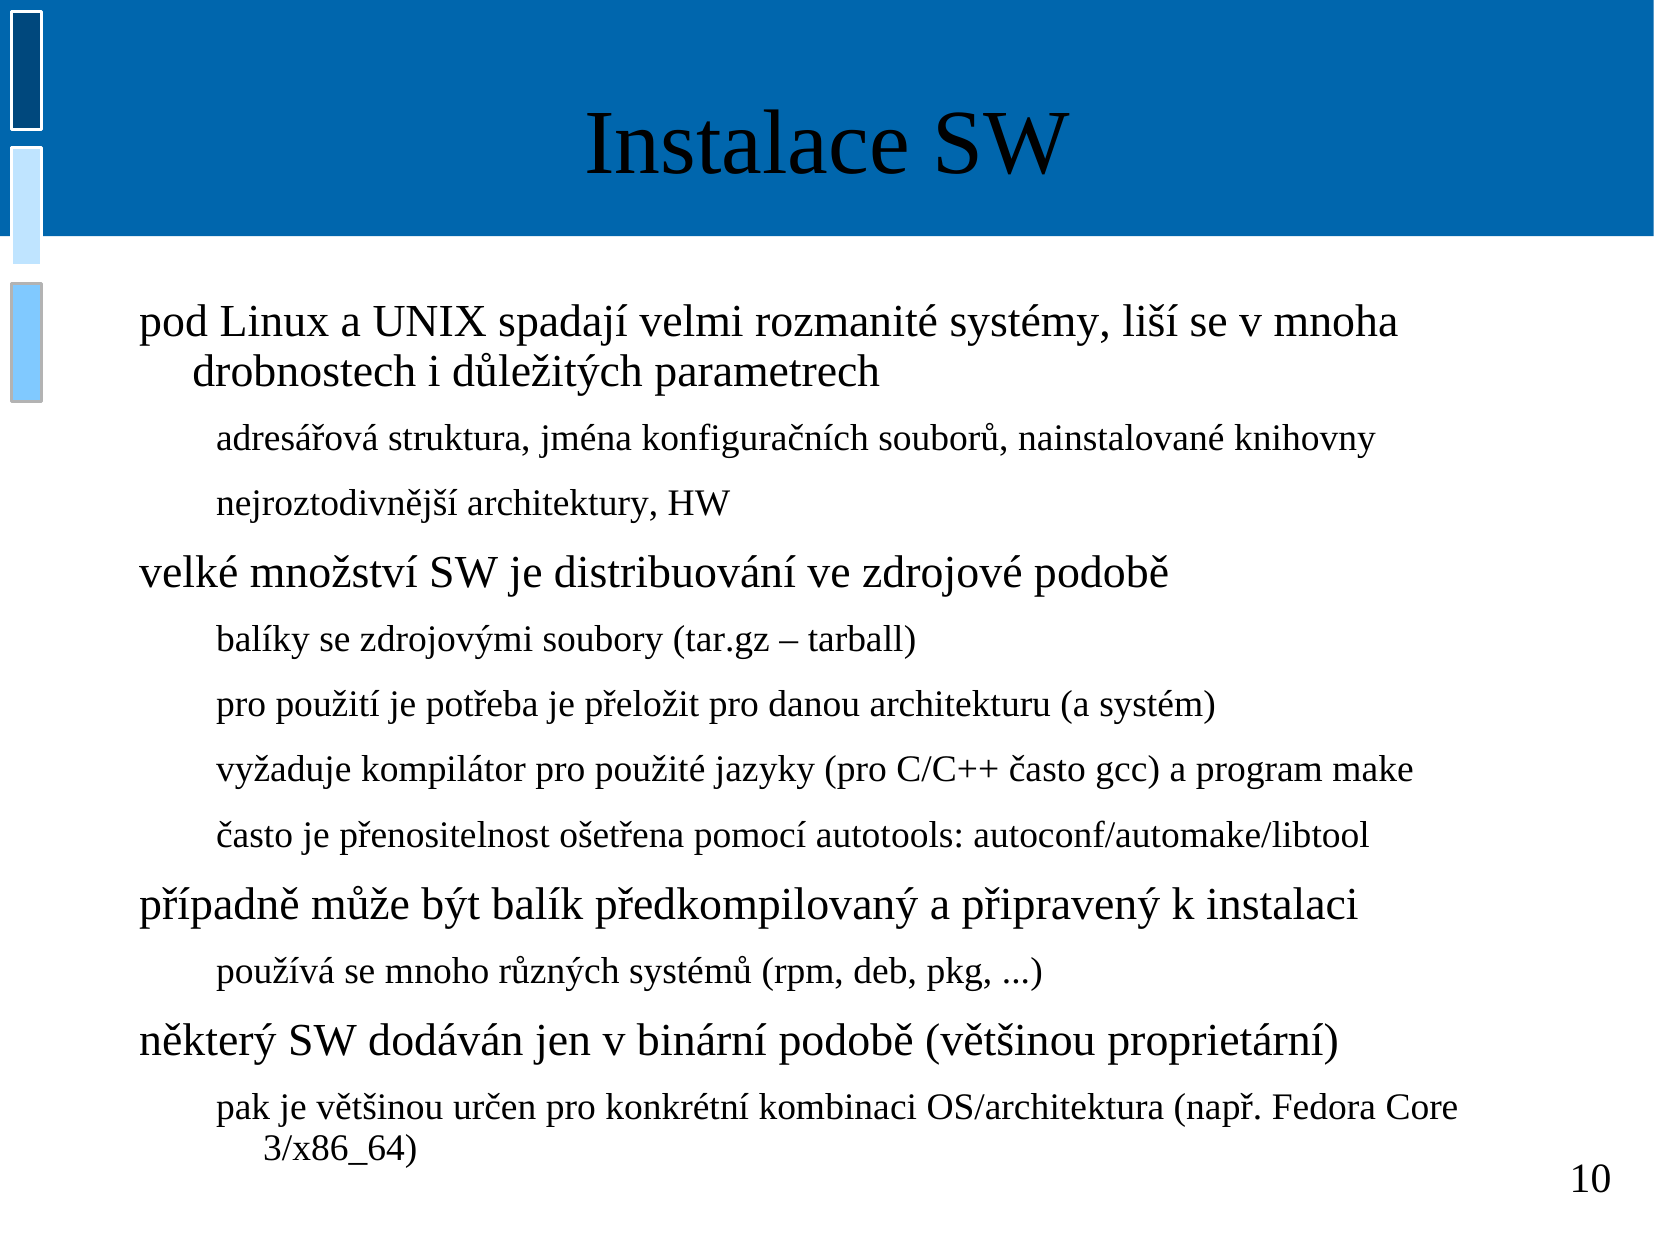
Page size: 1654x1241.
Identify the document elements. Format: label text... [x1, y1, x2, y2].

title Instalace SW [121, 49, 1534, 237]
list pod Linux a UNIX spadají velmi rozmanité systémy, liší se v mnoha drobnostech i důležitých parametrech adresářová struktura, jména konfiguračních souborů, nainstalované knihovny nejroztodivnější architektury, HW velké množství SW je distribuování ve zdrojové podobě balíky se zdrojovými soubory (tar.gz – tarball) pro použití je potřeba je přeložit pro danou architekturu (a systém) vyžaduje kompilátor pro použité jazyky (pro C/C++ často gcc) a program make často je přenositelnost ošetřena pomocí autotools: autoconf/automake/libtool případně může být balík předkompilovaný a připravený k instalaci používá se mnoho různých systémů (rpm, deb, pkg, ...) některý SW dodáván jen v binární podobě (většinou proprietární) pak je většinou určen pro konkrétní kombinaci OS/architektura (např. Fedora Core 3/x86_64) [121, 295, 1534, 1169]
